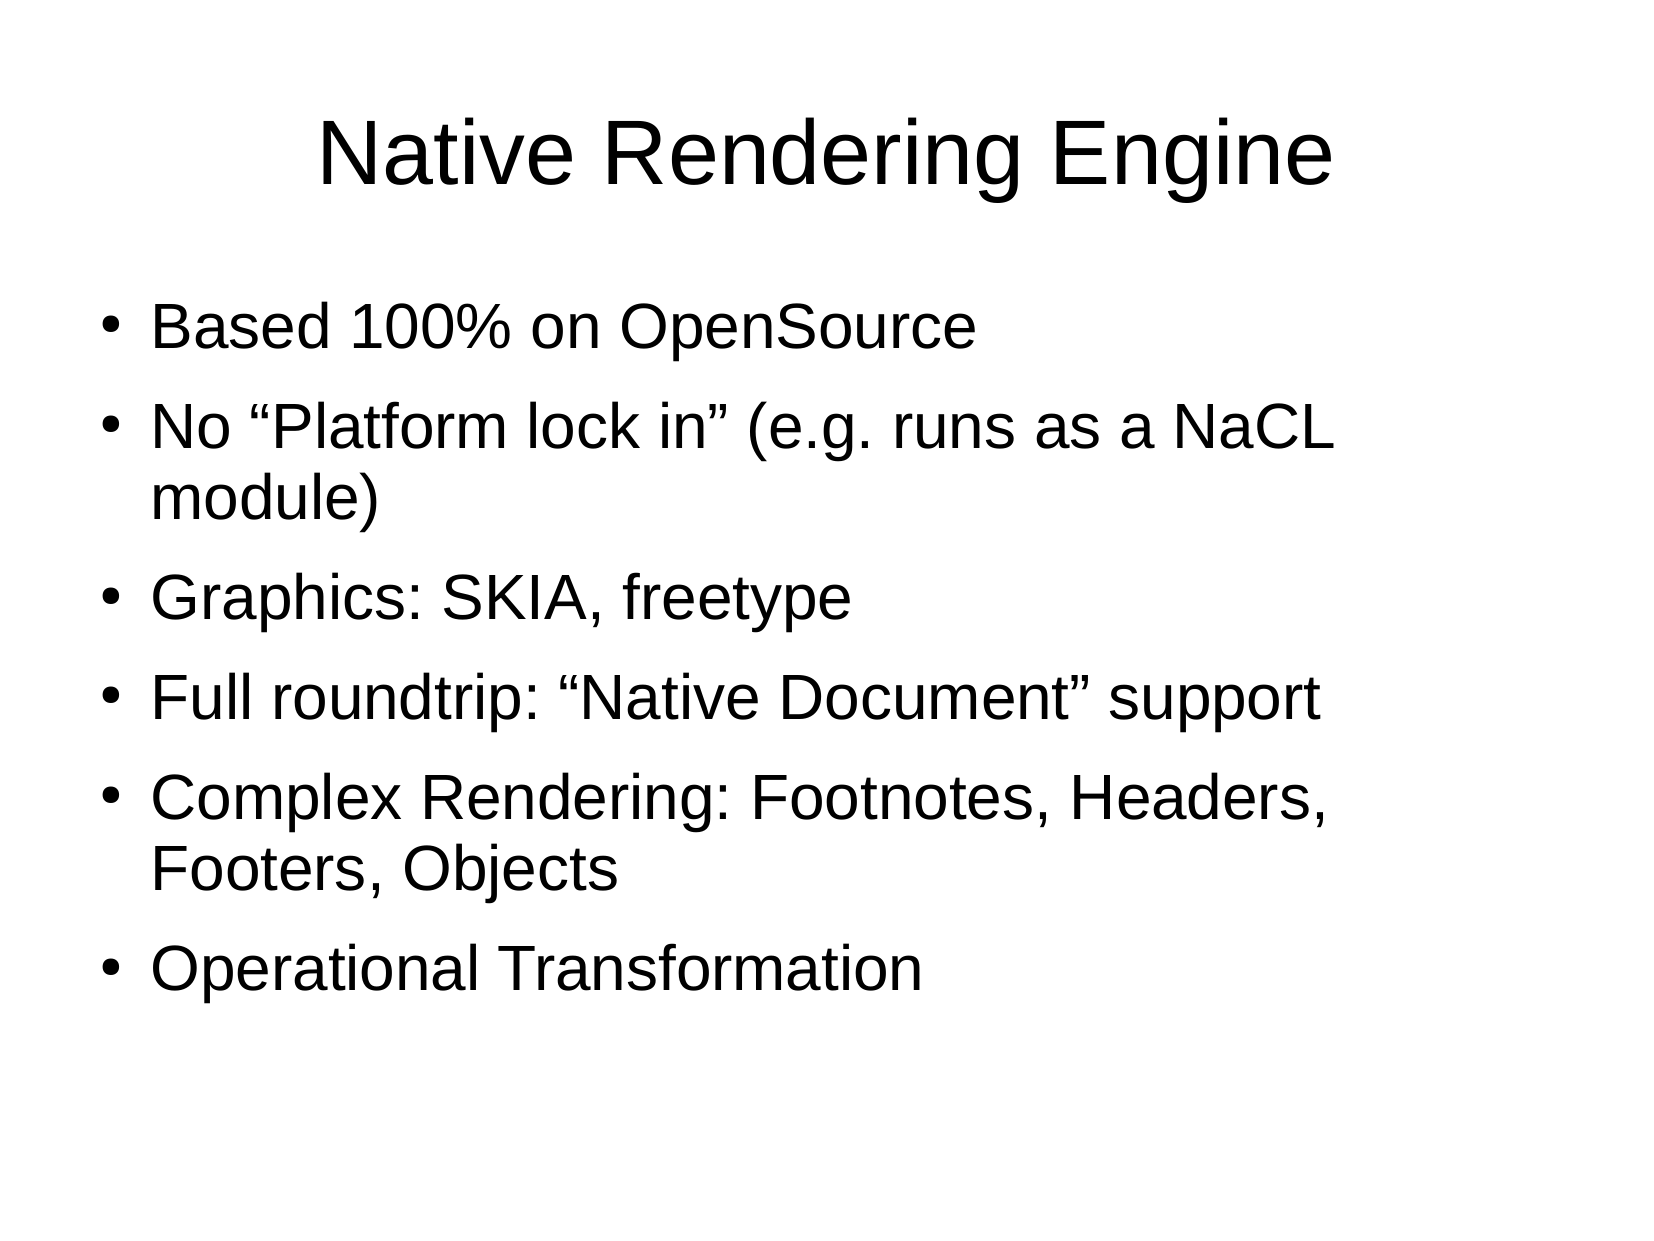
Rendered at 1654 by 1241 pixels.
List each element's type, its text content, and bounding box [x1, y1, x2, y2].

title Native Rendering Engine [82, 49, 1571, 257]
list Based 100% on OpenSource No “Platform lock in” (e.g. runs as a NaCL module) Graphics: SKIA, freetype Full roundtrip: “Native Document” support Complex Rendering: Footnotes, Headers, Footers, Objects Operational Transformation [82, 290, 1571, 1010]
